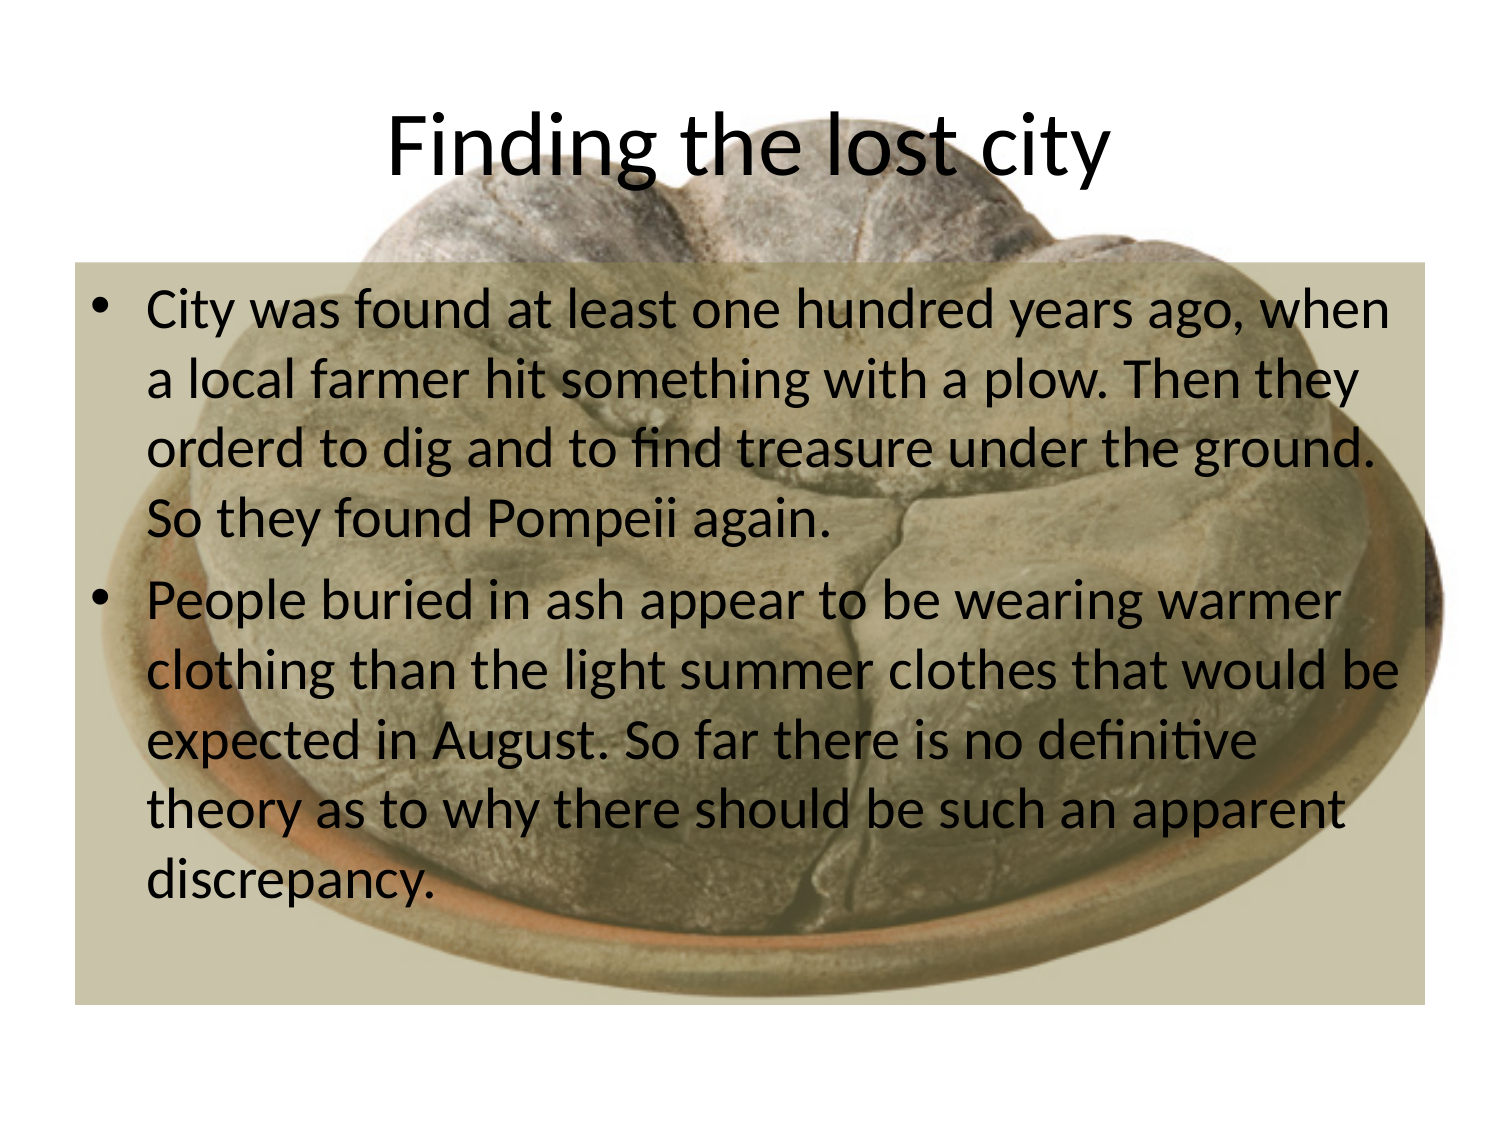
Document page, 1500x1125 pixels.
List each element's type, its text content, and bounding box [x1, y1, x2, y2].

picture [64, 78, 1476, 1066]
title Finding the lost city [75, 45, 1425, 233]
list City was found at least one hundred years ago, when a local farmer hit something with a plow. Then they orderd to dig and to find treasure under the ground. So they found Pompeii again. People buried in ash appear to be wearing warmer clothing than the light summer clothes that would be expected in August. So far there is no definitive theory as to why there should be such an apparent discrepancy. [75, 262, 1425, 1005]
